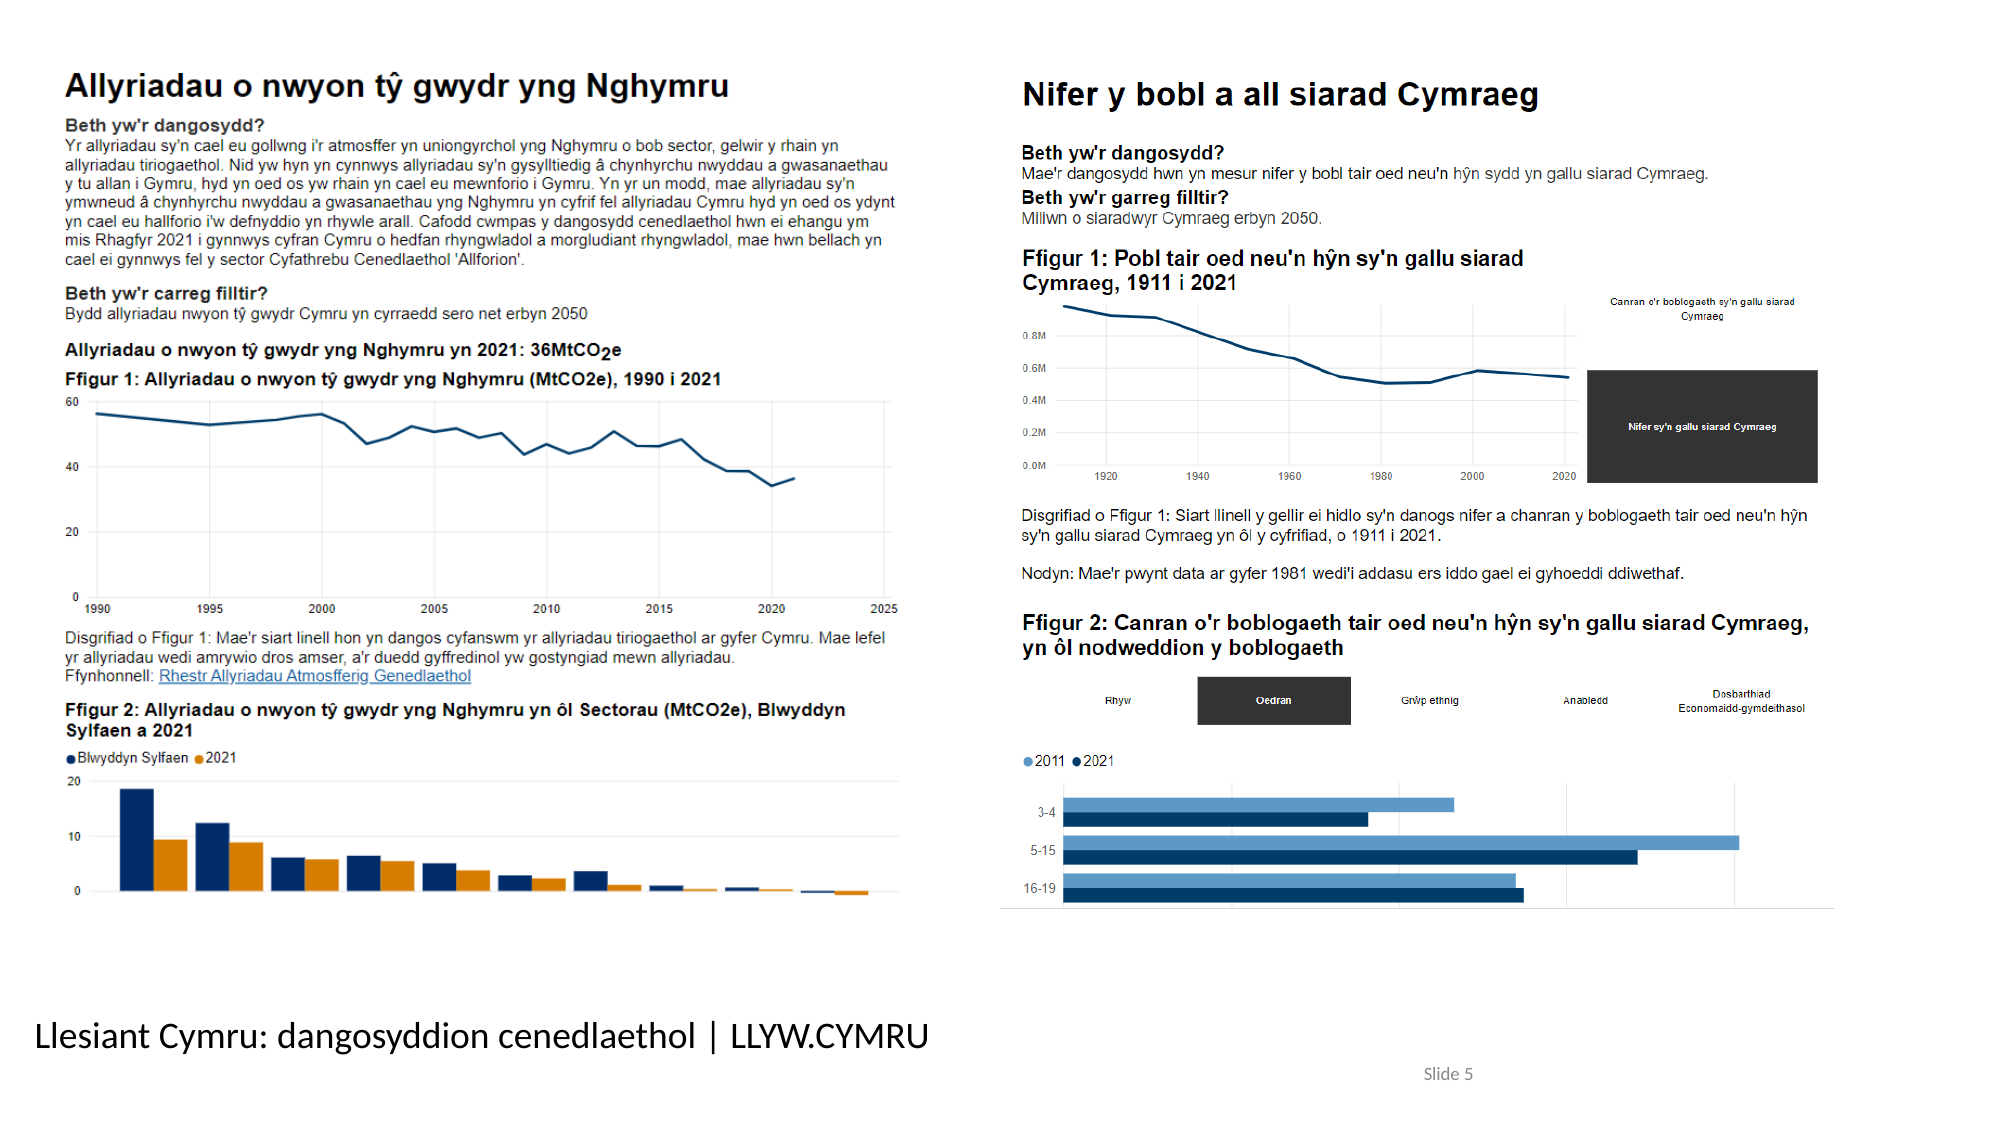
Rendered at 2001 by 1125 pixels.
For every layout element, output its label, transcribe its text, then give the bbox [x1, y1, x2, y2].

text_box Llesiant Cymru: dangosyddion cenedlaethol | LLYW.CYMRU [19, 1003, 1020, 1065]
picture [49, 56, 918, 908]
picture [999, 57, 1835, 909]
